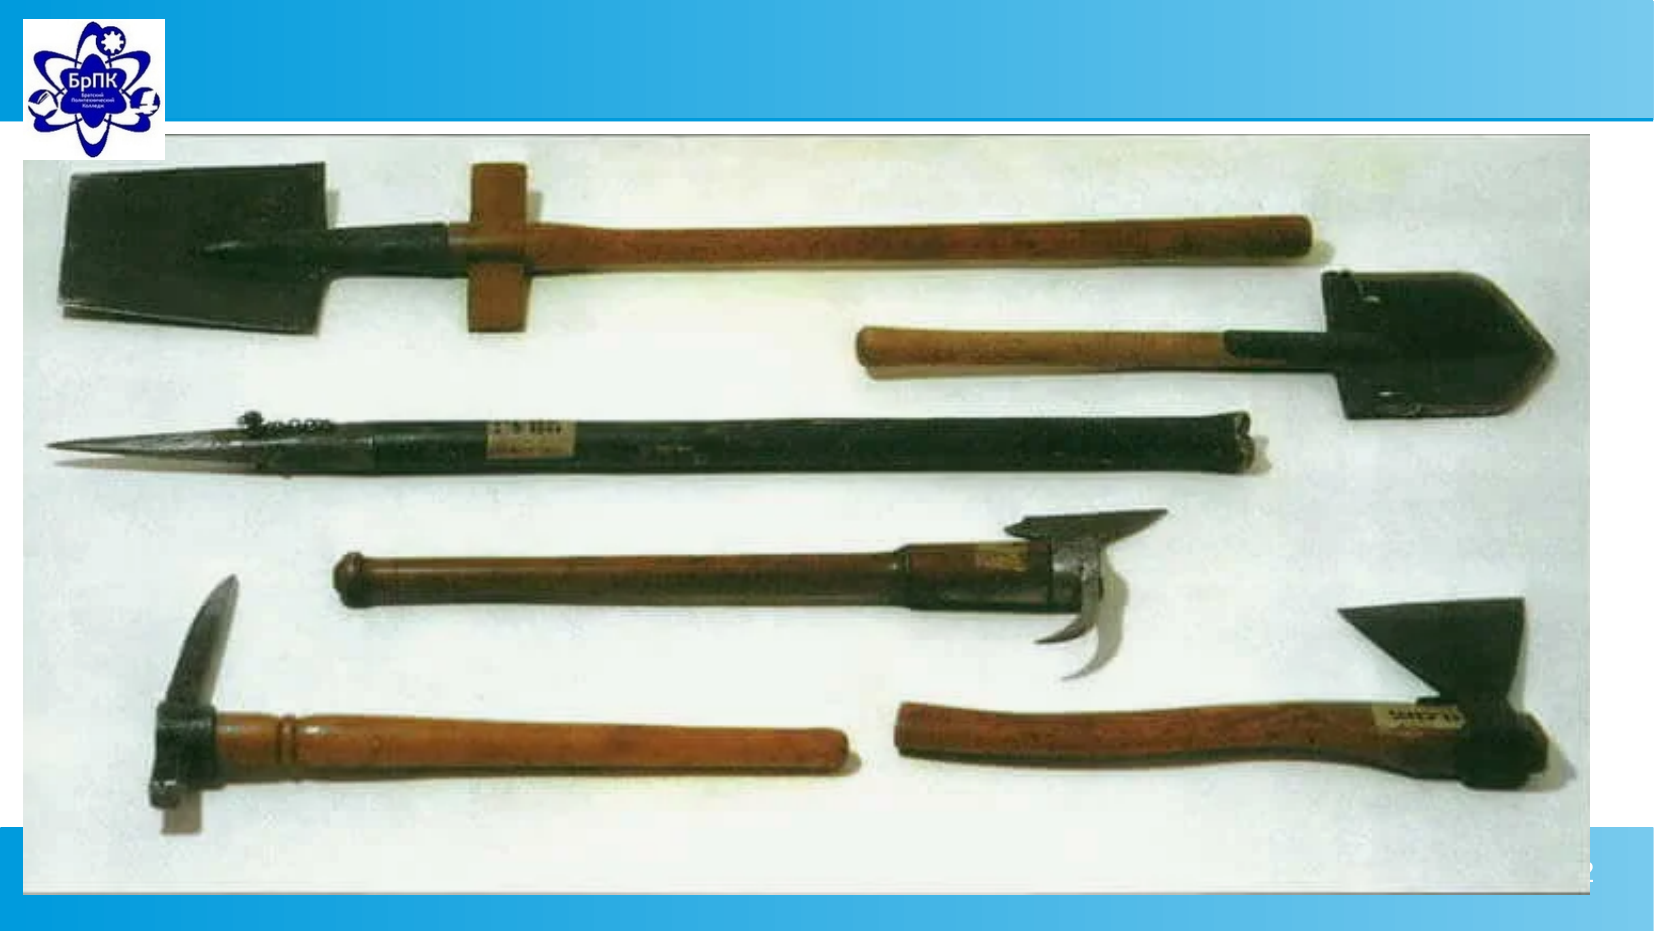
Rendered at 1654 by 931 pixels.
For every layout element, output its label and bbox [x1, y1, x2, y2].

picture [23, 20, 1590, 895]
